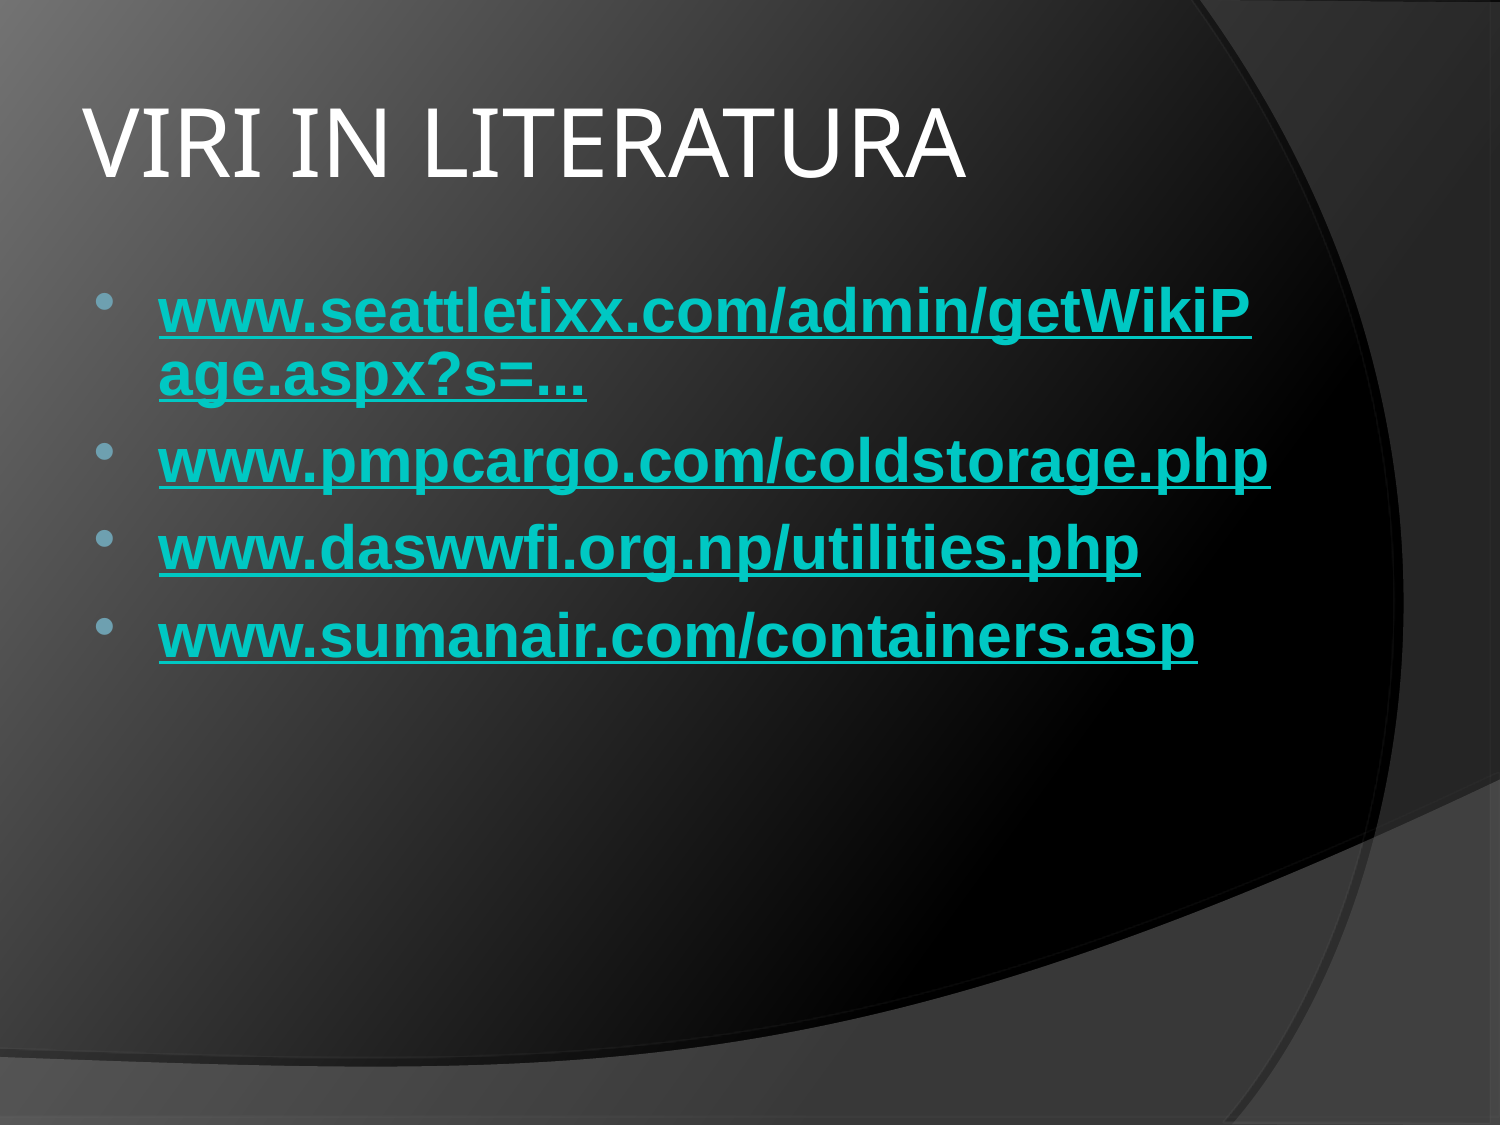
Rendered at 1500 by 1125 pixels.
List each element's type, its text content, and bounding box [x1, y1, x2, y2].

list www.seattletixx.com/admin/getWikiPage.aspx?s=... www.pmpcargo.com/coldstorage.php www.daswwfi.org.np/utilities.php www.sumanair.com/containers.asp [75, 262, 1300, 1005]
title VIRI IN LITERATURA [75, 45, 1300, 233]
